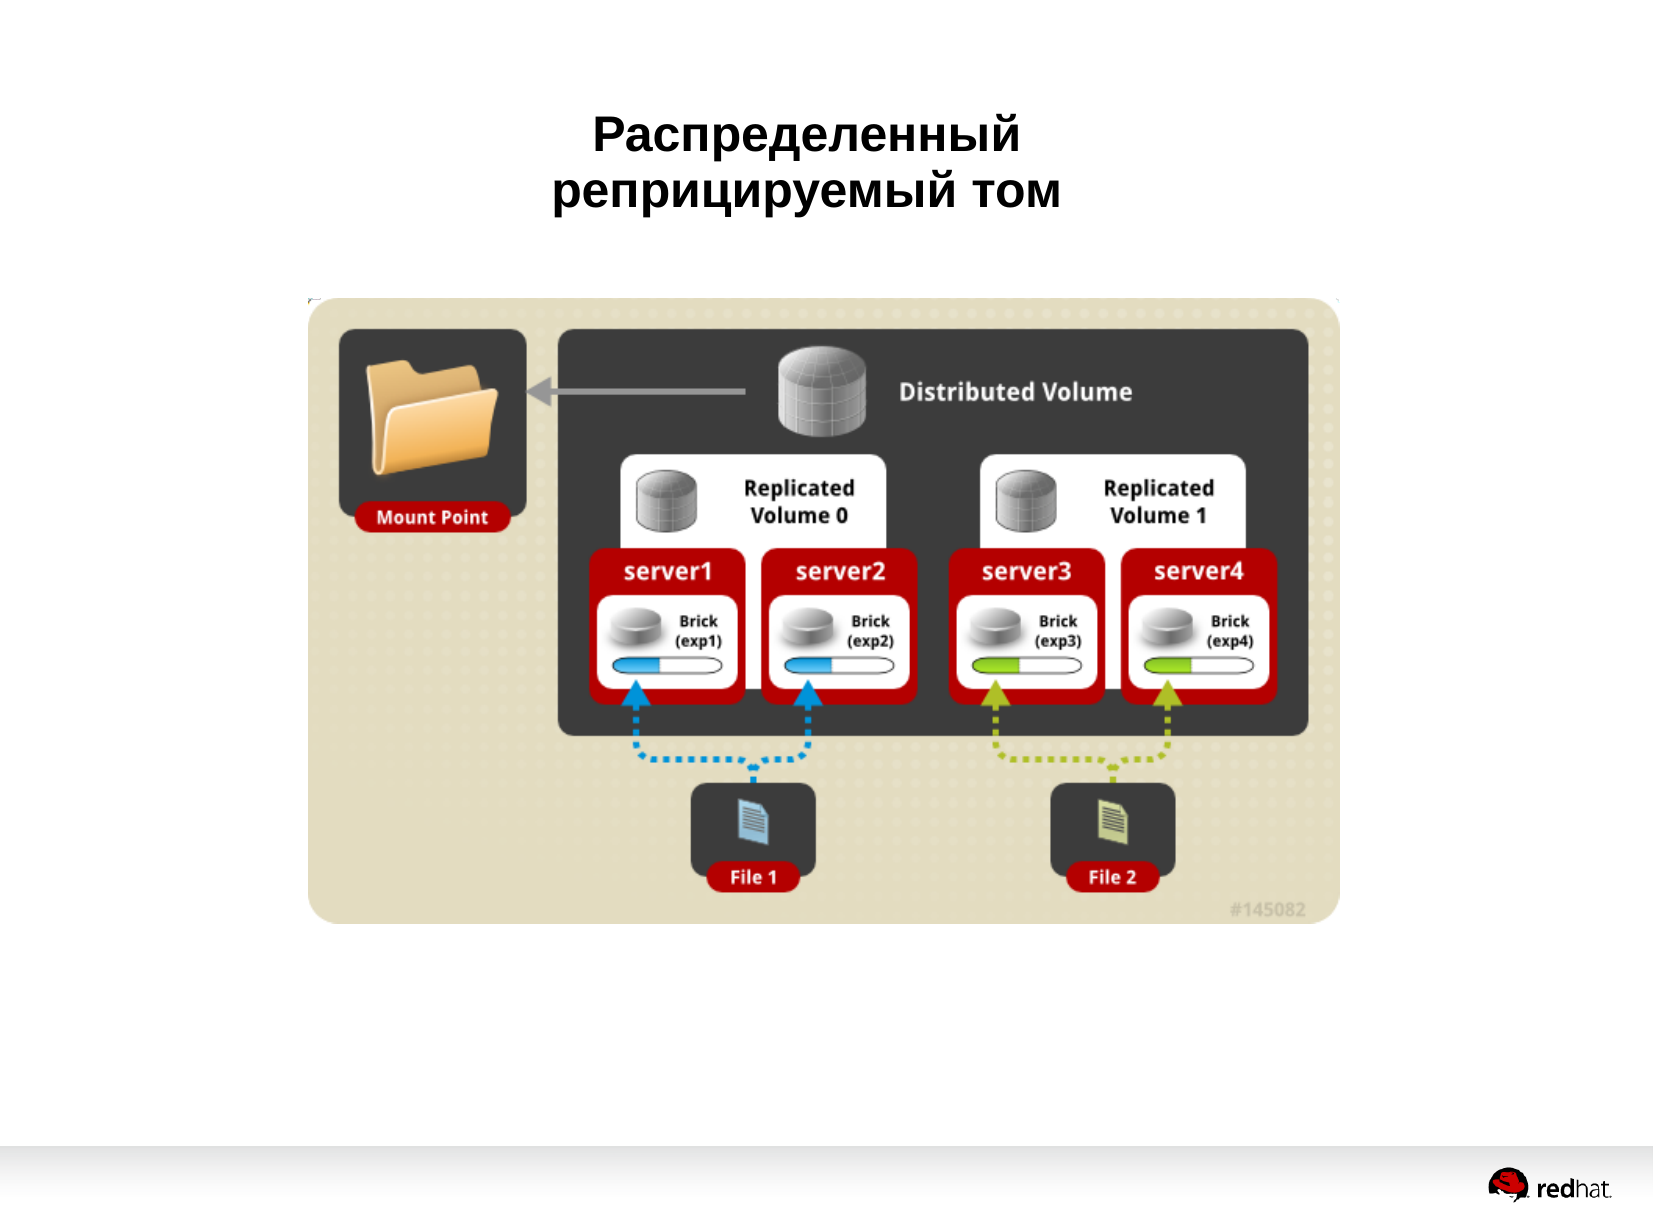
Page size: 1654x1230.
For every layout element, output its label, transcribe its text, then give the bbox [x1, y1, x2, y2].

text_box Распределенный реприцируемый том [536, 98, 1163, 226]
picture [0, 1146, 1653, 1230]
picture [308, 298, 1340, 924]
